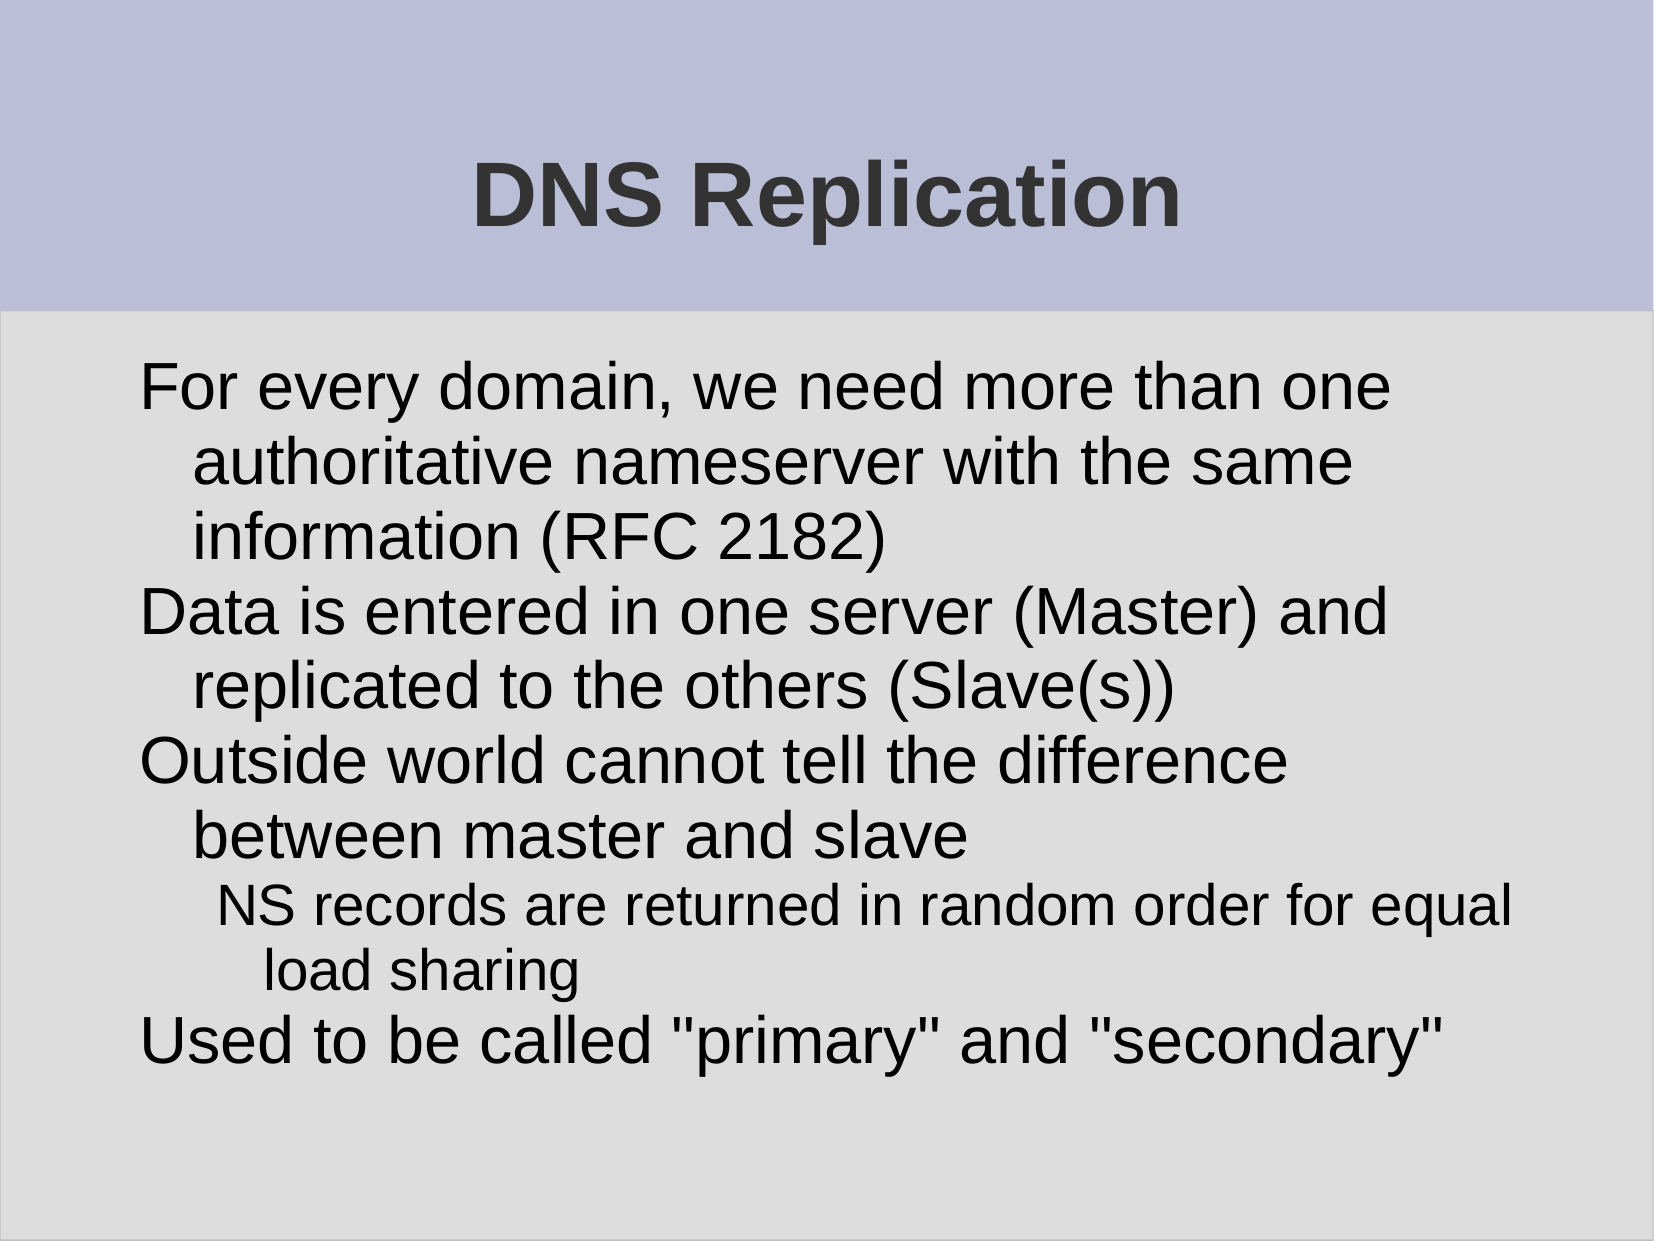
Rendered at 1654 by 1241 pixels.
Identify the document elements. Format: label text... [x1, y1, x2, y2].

title DNS Replication [121, 91, 1534, 299]
list For every domain, we need more than one authoritative nameserver with the same information (RFC 2182) Data is entered in one server (Master) and replicated to the others (Slave(s)) Outside world cannot tell the difference between master and slave NS records are returned in random order for equal load sharing Used to be called "primary" and "secondary" [121, 344, 1534, 1130]
